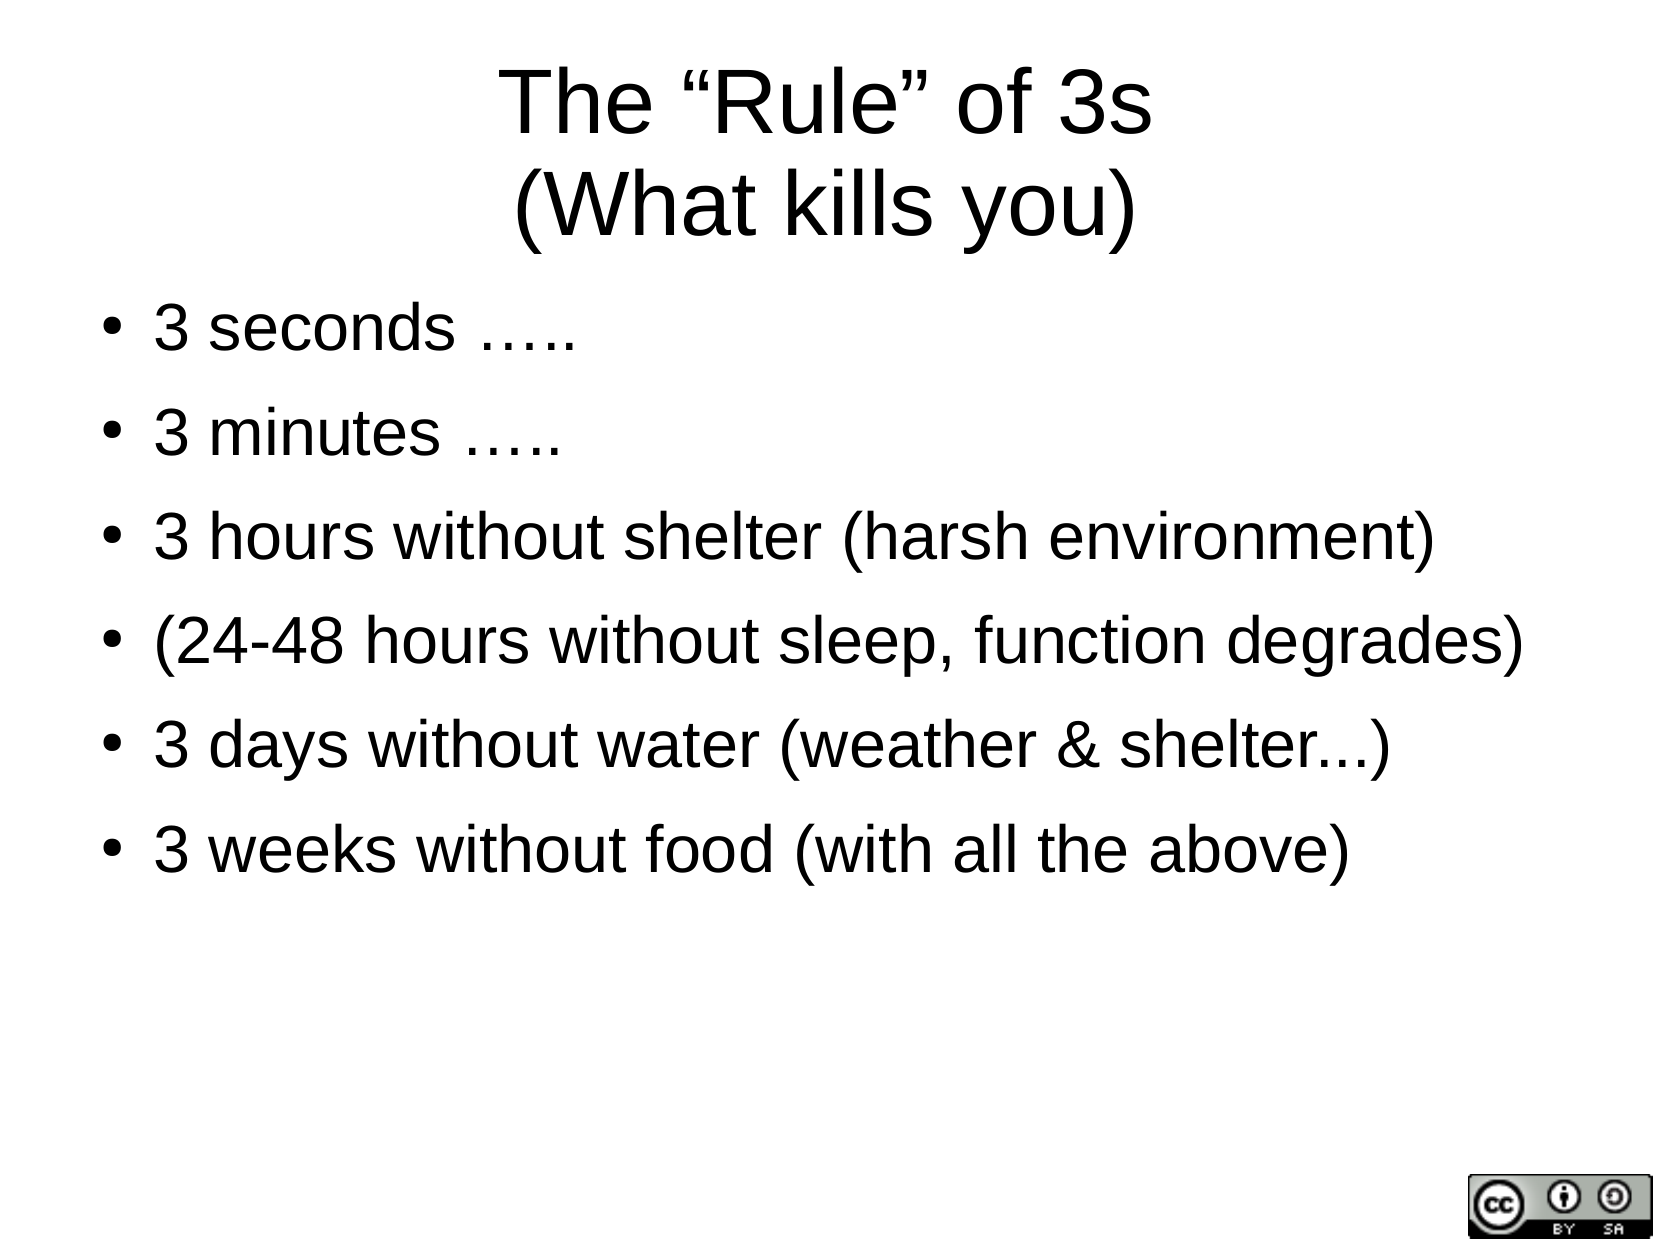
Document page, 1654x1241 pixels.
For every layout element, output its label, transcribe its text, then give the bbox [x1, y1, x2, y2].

list 3 seconds ….. 3 minutes ….. 3 hours without shelter (harsh environment) (24-48 hours without sleep, function degrades) 3 days without water (weather & shelter...) 3 weeks without food (with all the above) [82, 290, 1571, 1010]
title The “Rule” of 3s (What kills you) [82, 49, 1571, 257]
picture [1468, 1174, 1653, 1239]
